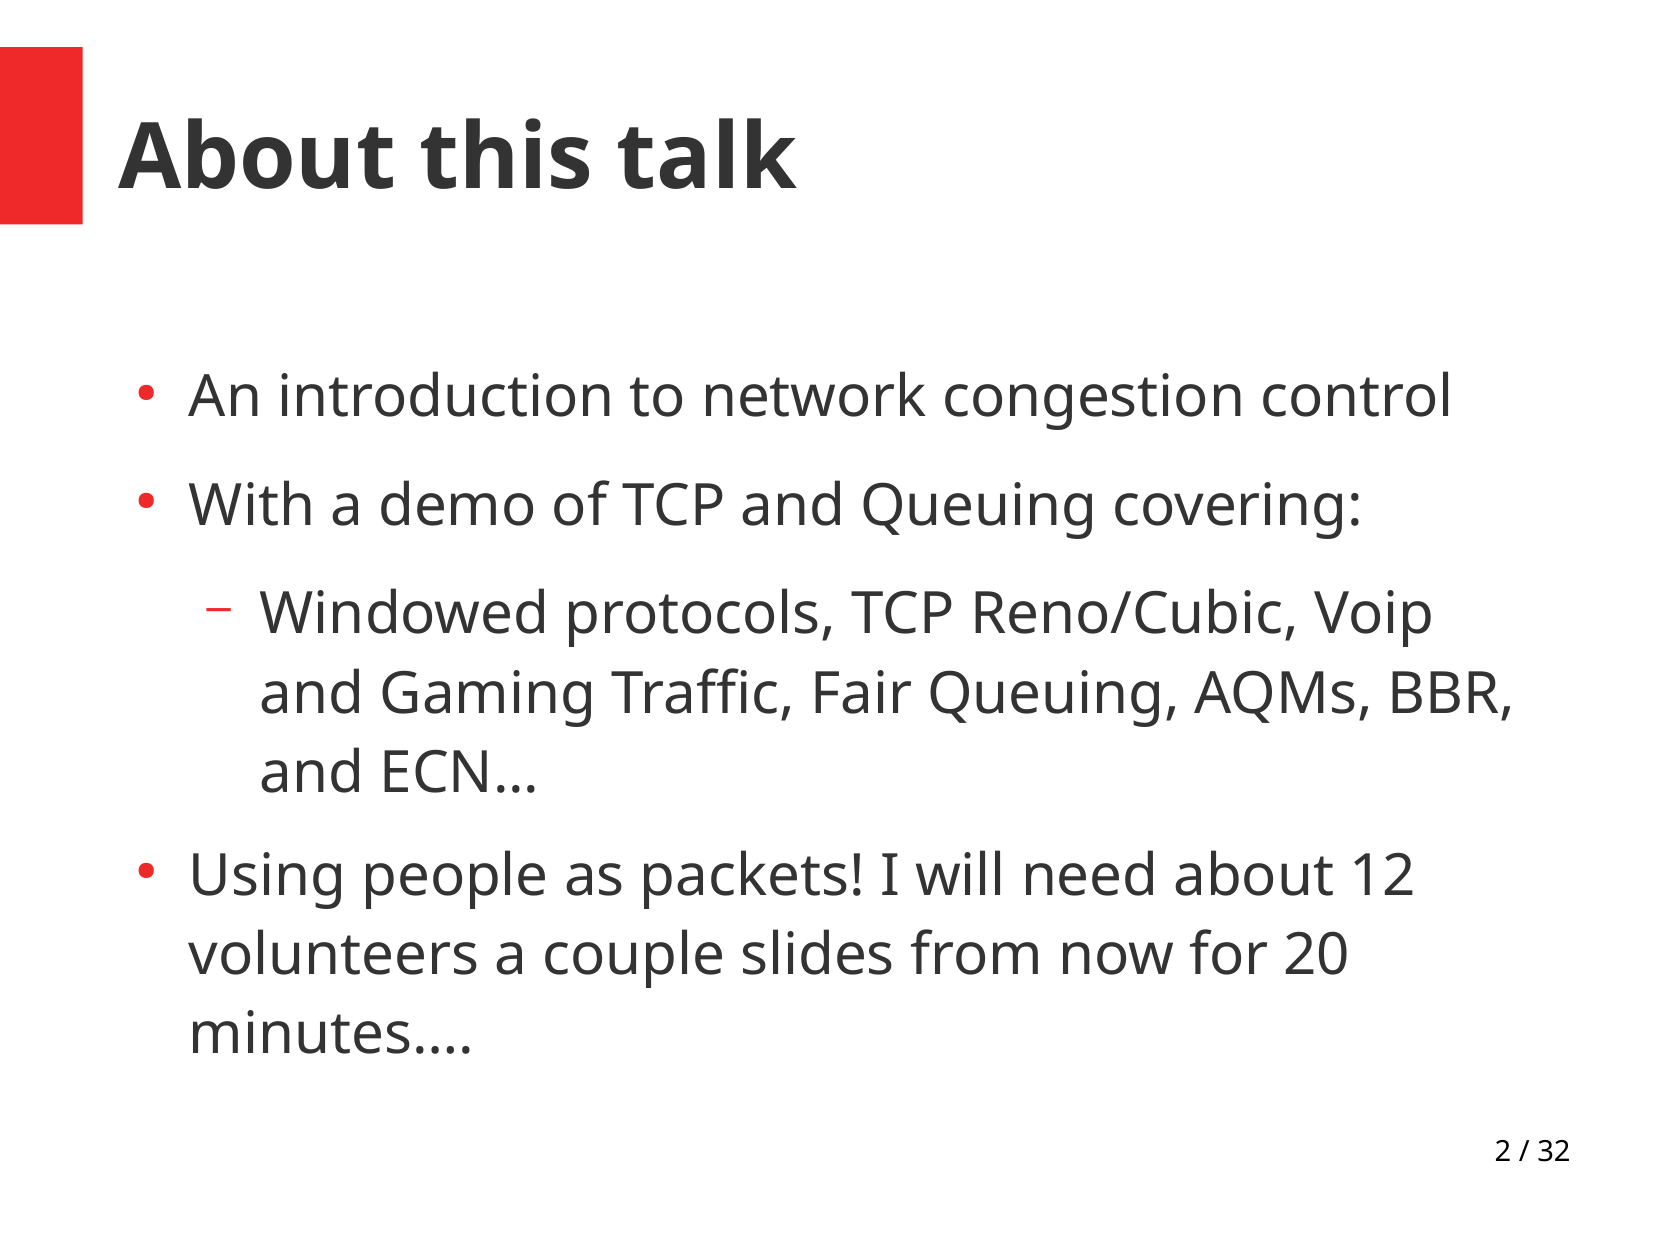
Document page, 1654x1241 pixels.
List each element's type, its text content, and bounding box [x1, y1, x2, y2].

title About this talk [118, 49, 1571, 257]
list An introduction to network congestion control With a demo of TCP and Queuing covering: Windowed protocols, TCP Reno/Cubic, Voip and Gaming Traffic, Fair Queuing, AQMs, BBR, and ECN... Using people as packets! I will need about 12 volunteers a couple slides from now for 20 minutes…. [118, 354, 1536, 1074]
